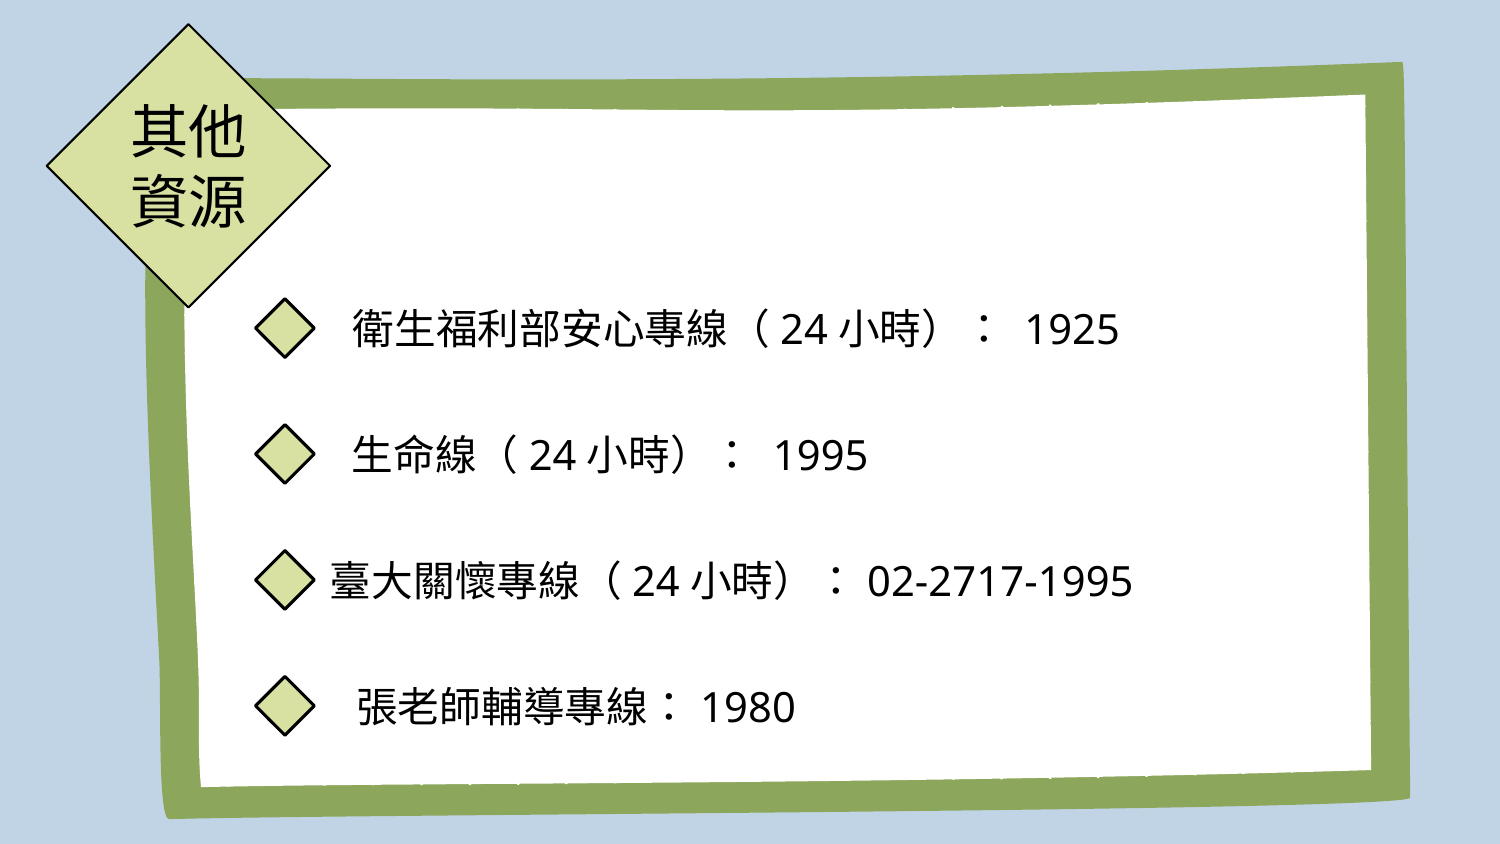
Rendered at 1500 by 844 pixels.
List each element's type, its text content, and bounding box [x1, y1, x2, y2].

text_box 生命線（24小時）： 1995 [336, 421, 884, 487]
text_box 其他資源 [106, 112, 271, 218]
text_box 其他資源 [219, 199, 237, 204]
text_box 張老師輔導專線：1980 [341, 673, 822, 738]
text_box 衛生福利部安心專線（24小時）： 1925 [337, 295, 1136, 361]
text_box [46, 24, 1411, 820]
text_box 臺大關懷專線（24小時）：02-2717-1995 [315, 547, 1149, 613]
text_box 其他資源 [148, 135, 170, 141]
text_box 其他資源 [148, 125, 170, 131]
text_box 其他資源 [215, 112, 224, 124]
text_box 其他資源 [219, 191, 237, 196]
text_box 其他資源 [145, 198, 174, 202]
text_box 其他資源 [148, 115, 170, 121]
text_box 其他資源 [145, 204, 174, 208]
text_box 其他資源 [145, 211, 174, 215]
